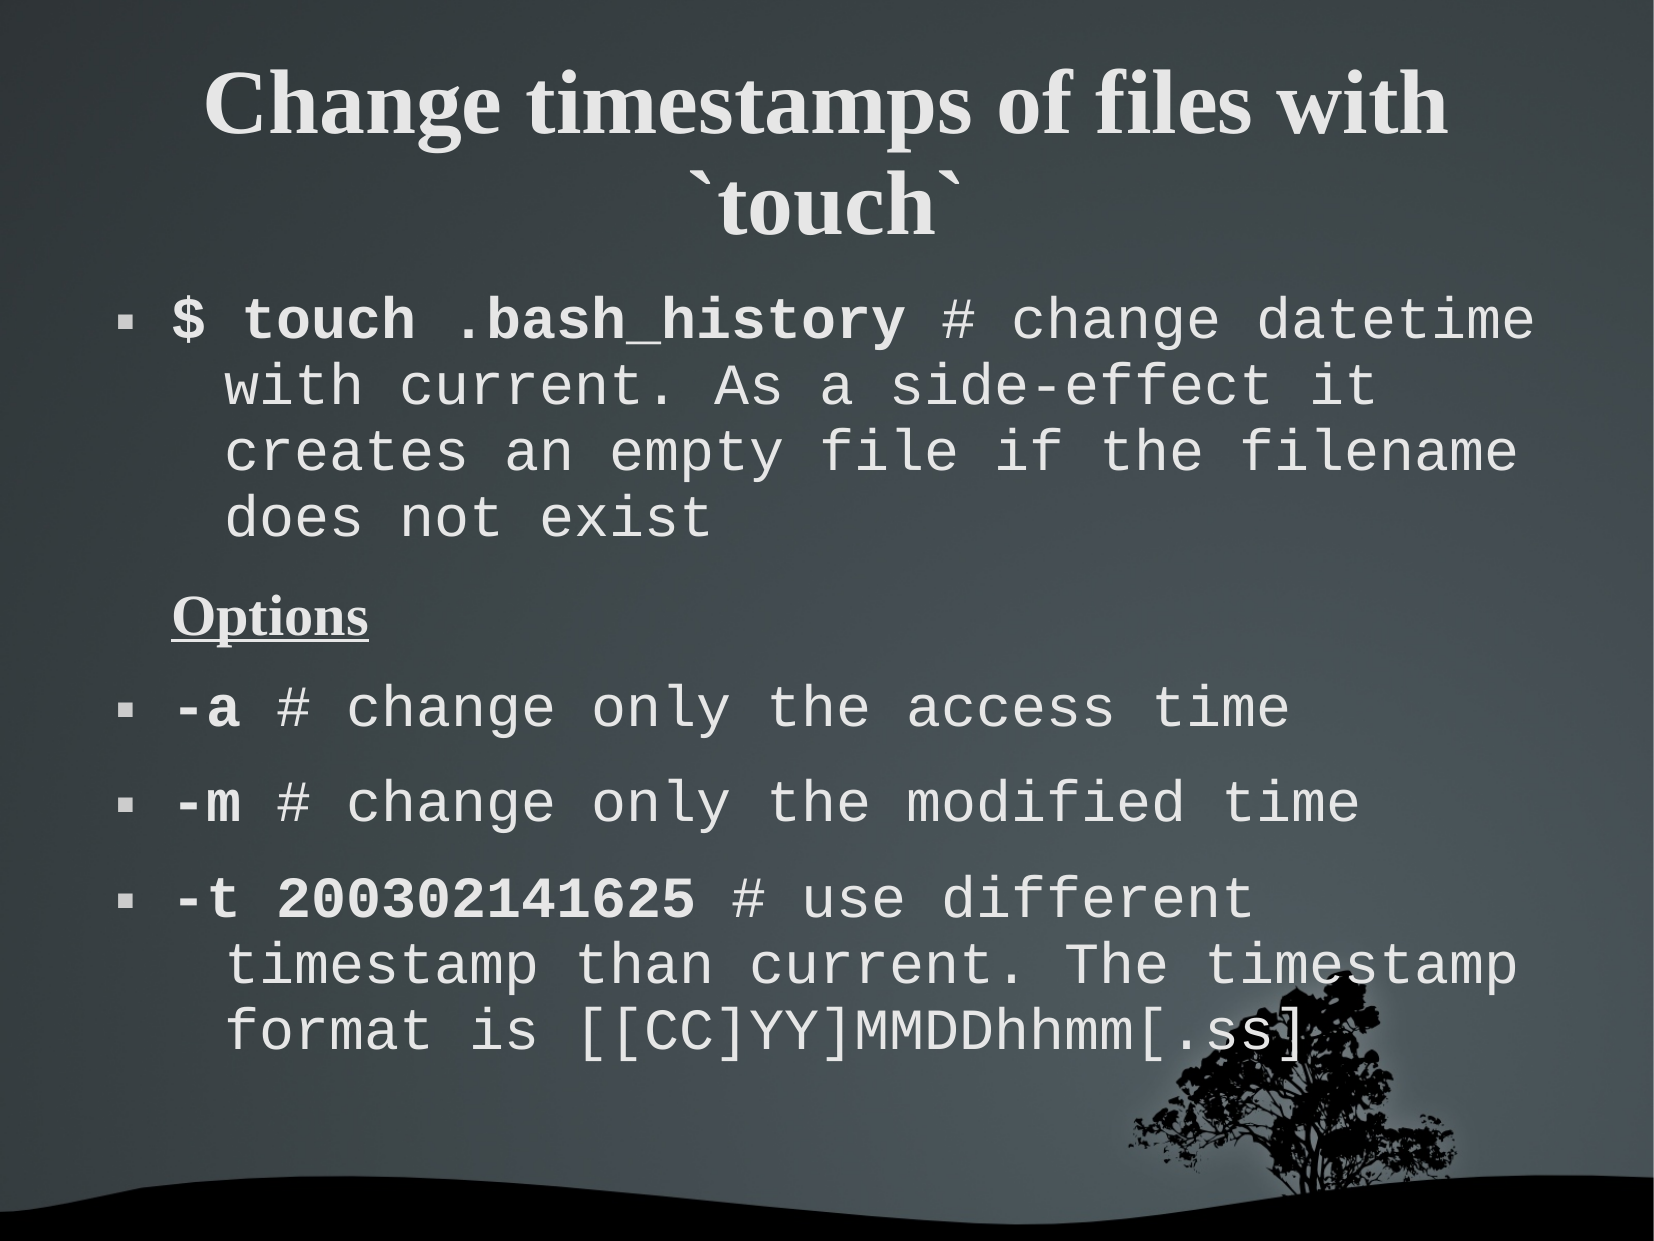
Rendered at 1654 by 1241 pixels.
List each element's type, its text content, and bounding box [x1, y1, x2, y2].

picture [0, 0, 1654, 1241]
list $ touch .bash_history # change datetime with current. As a side-effect it creates an empty file if the filename does not exist Options -a # change only the access time -m # change only the modified time -t 200302141625 # use different timestamp than current. The timestamp format is [[CC]YY]MMDDhhmm[.ss] [82, 290, 1571, 1118]
title Change timestamps of files with `touch` [82, 33, 1571, 273]
